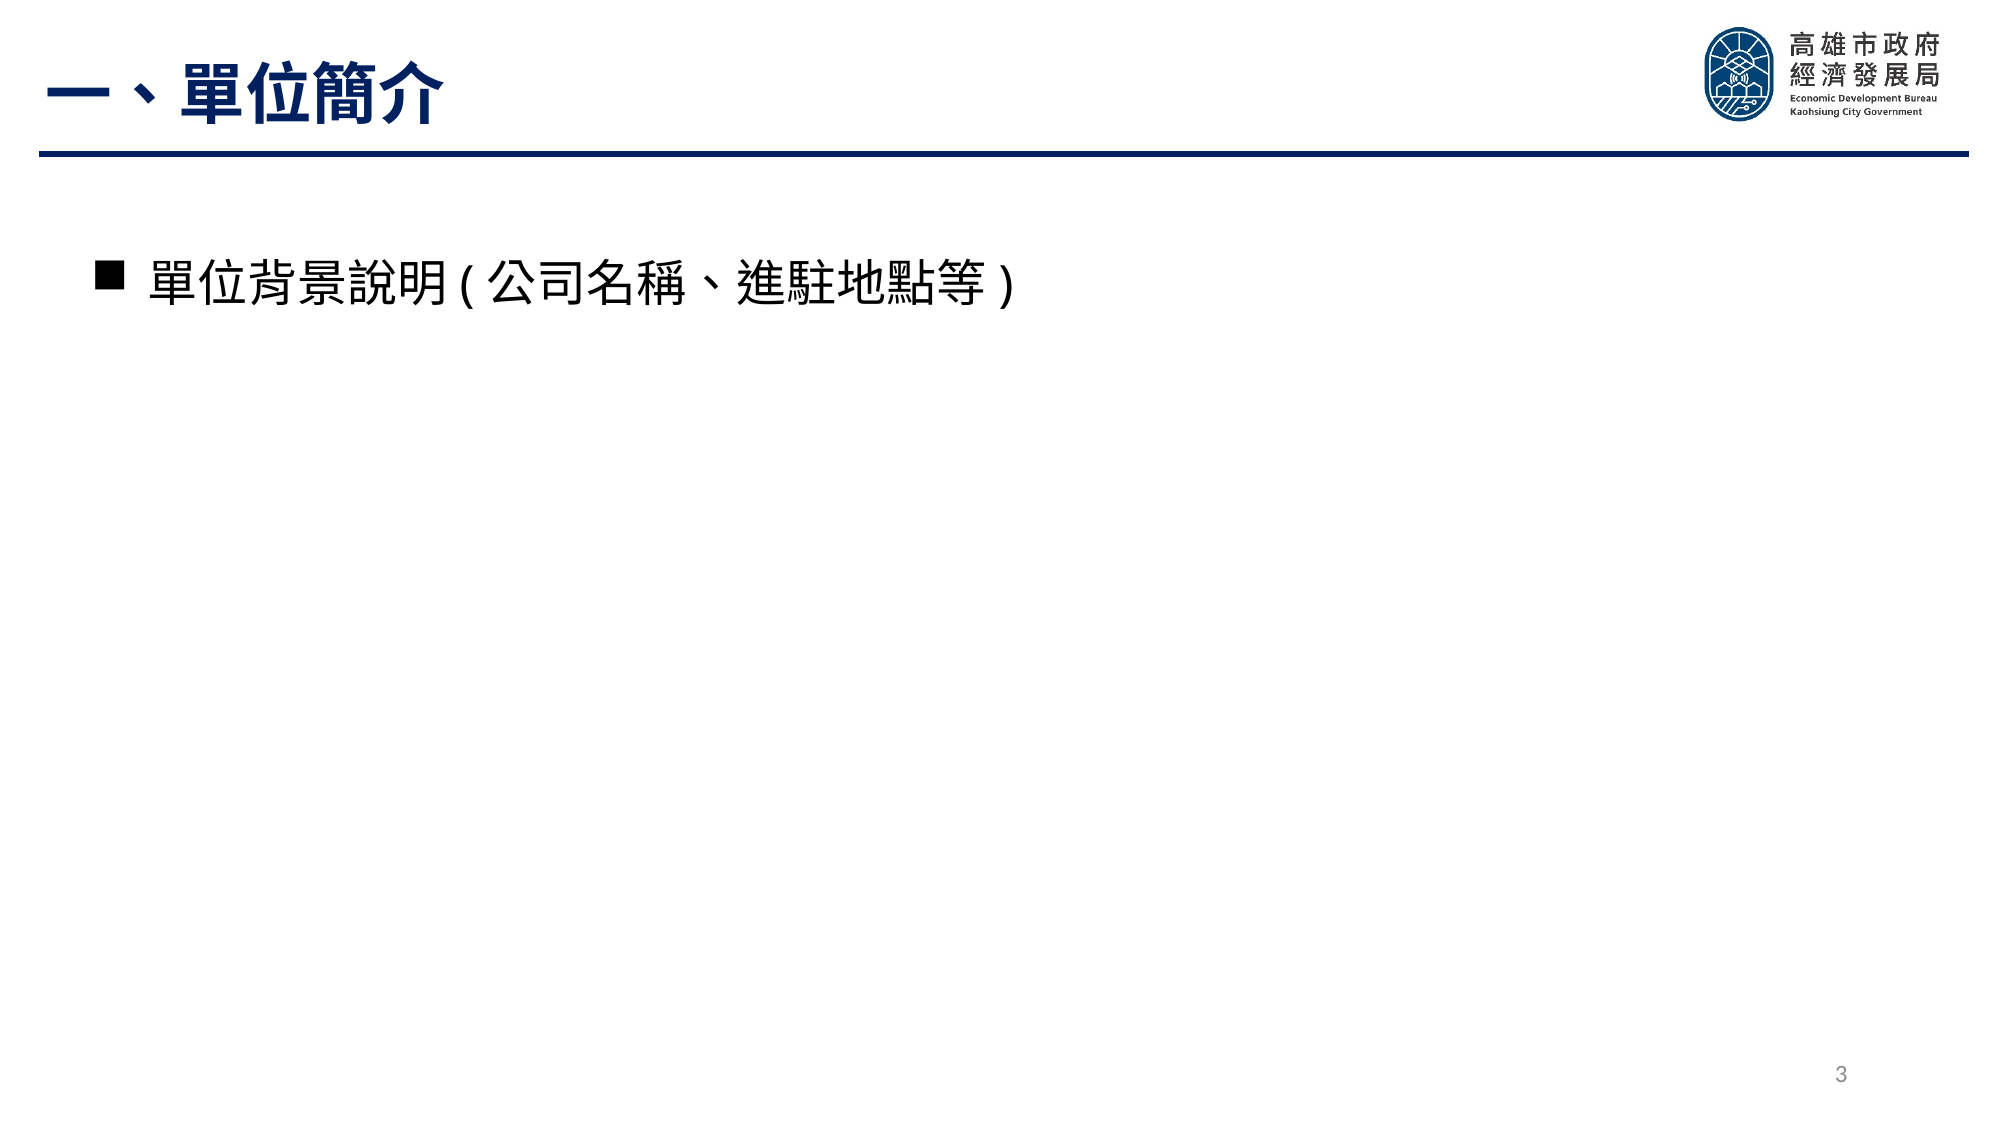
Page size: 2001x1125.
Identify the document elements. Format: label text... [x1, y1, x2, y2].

picture [1662, 7, 1969, 148]
text_box 單位背景說明(公司名稱、進駐地點等) [76, 244, 1758, 319]
text_box 一、單位簡介 [29, 16, 1978, 168]
